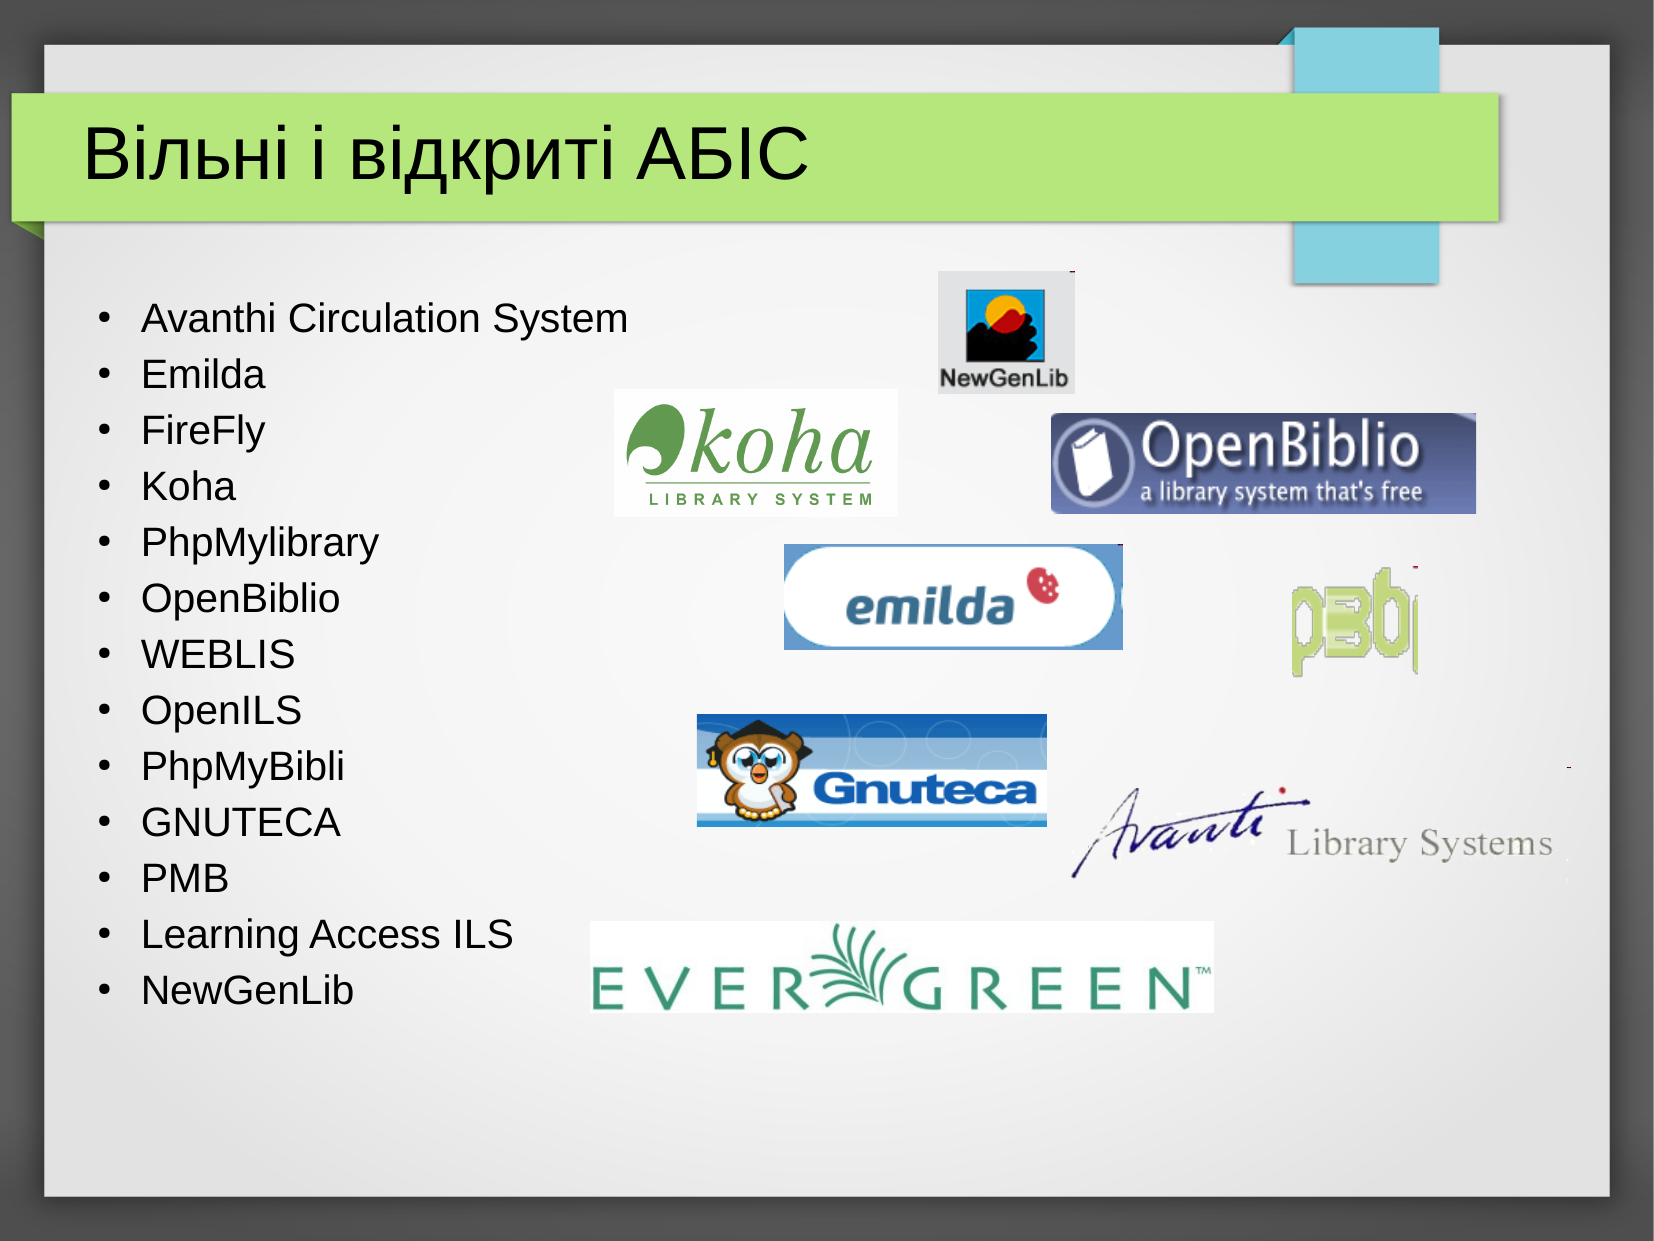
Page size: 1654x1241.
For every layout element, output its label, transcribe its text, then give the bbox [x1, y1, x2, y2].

title Вільні і відкриті АБІС [82, 94, 1264, 213]
picture [0, 0, 1654, 1241]
list Avanthi Circulation System Emilda FireFly Koha PhpMylibrary OpenBiblio WEBLIS OpenILS PhpMyBibli GNUTECA PMB Learning Access ILS NewGenLib [82, 295, 1571, 1015]
